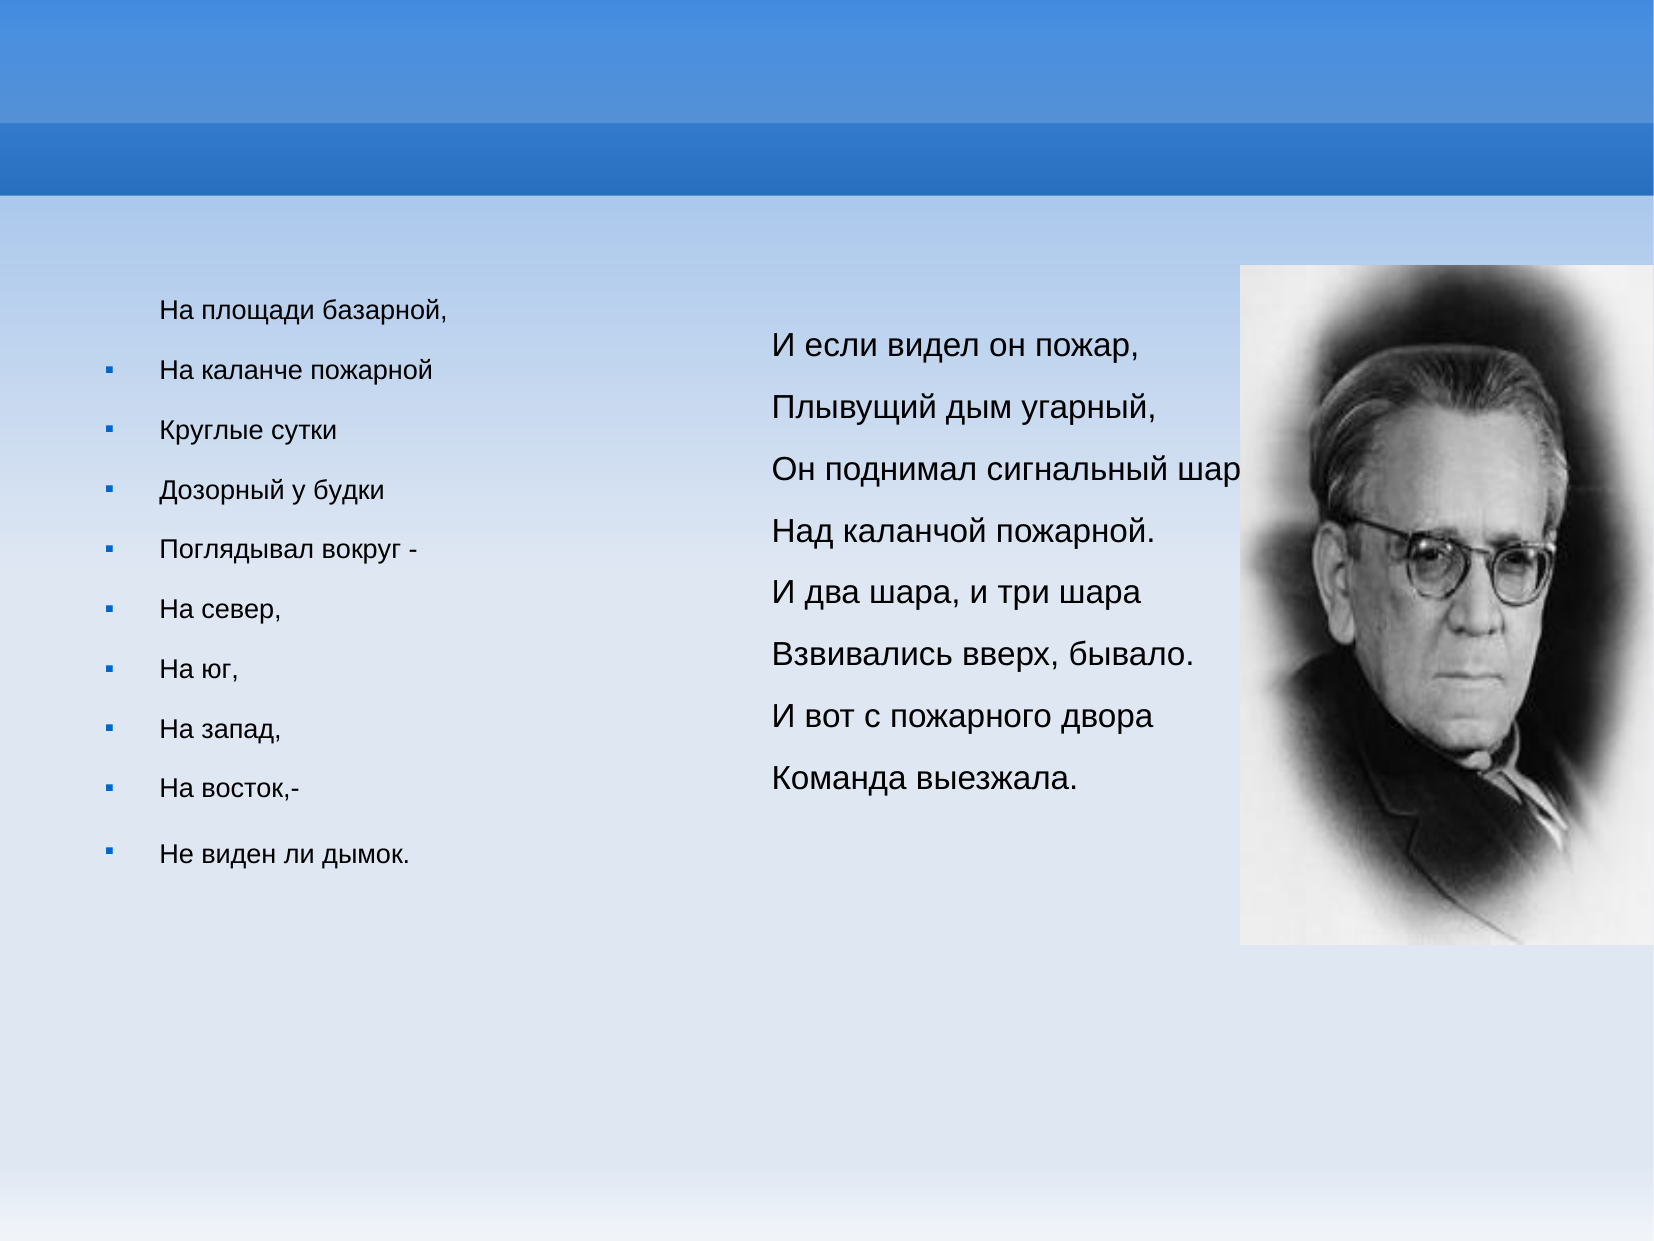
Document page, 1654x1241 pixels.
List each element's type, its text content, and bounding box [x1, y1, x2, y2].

text_box И если видел он пожар, Плывущий дым угарный, Он поднимал сигнальный шар Над каланчой пожарной. И два шара, и три шара Взвивались вверх, бывало. И вот с пожарного двора Команда выезжала. [756, 319, 1240, 940]
picture [0, 0, 1654, 1241]
list На площади базарной, На каланче пожарной Круглые сутки Дозорный у будки Поглядывал вокруг - На север, На юг, На запад, На восток,- Не виден ли дымок. [88, 295, 1577, 1114]
